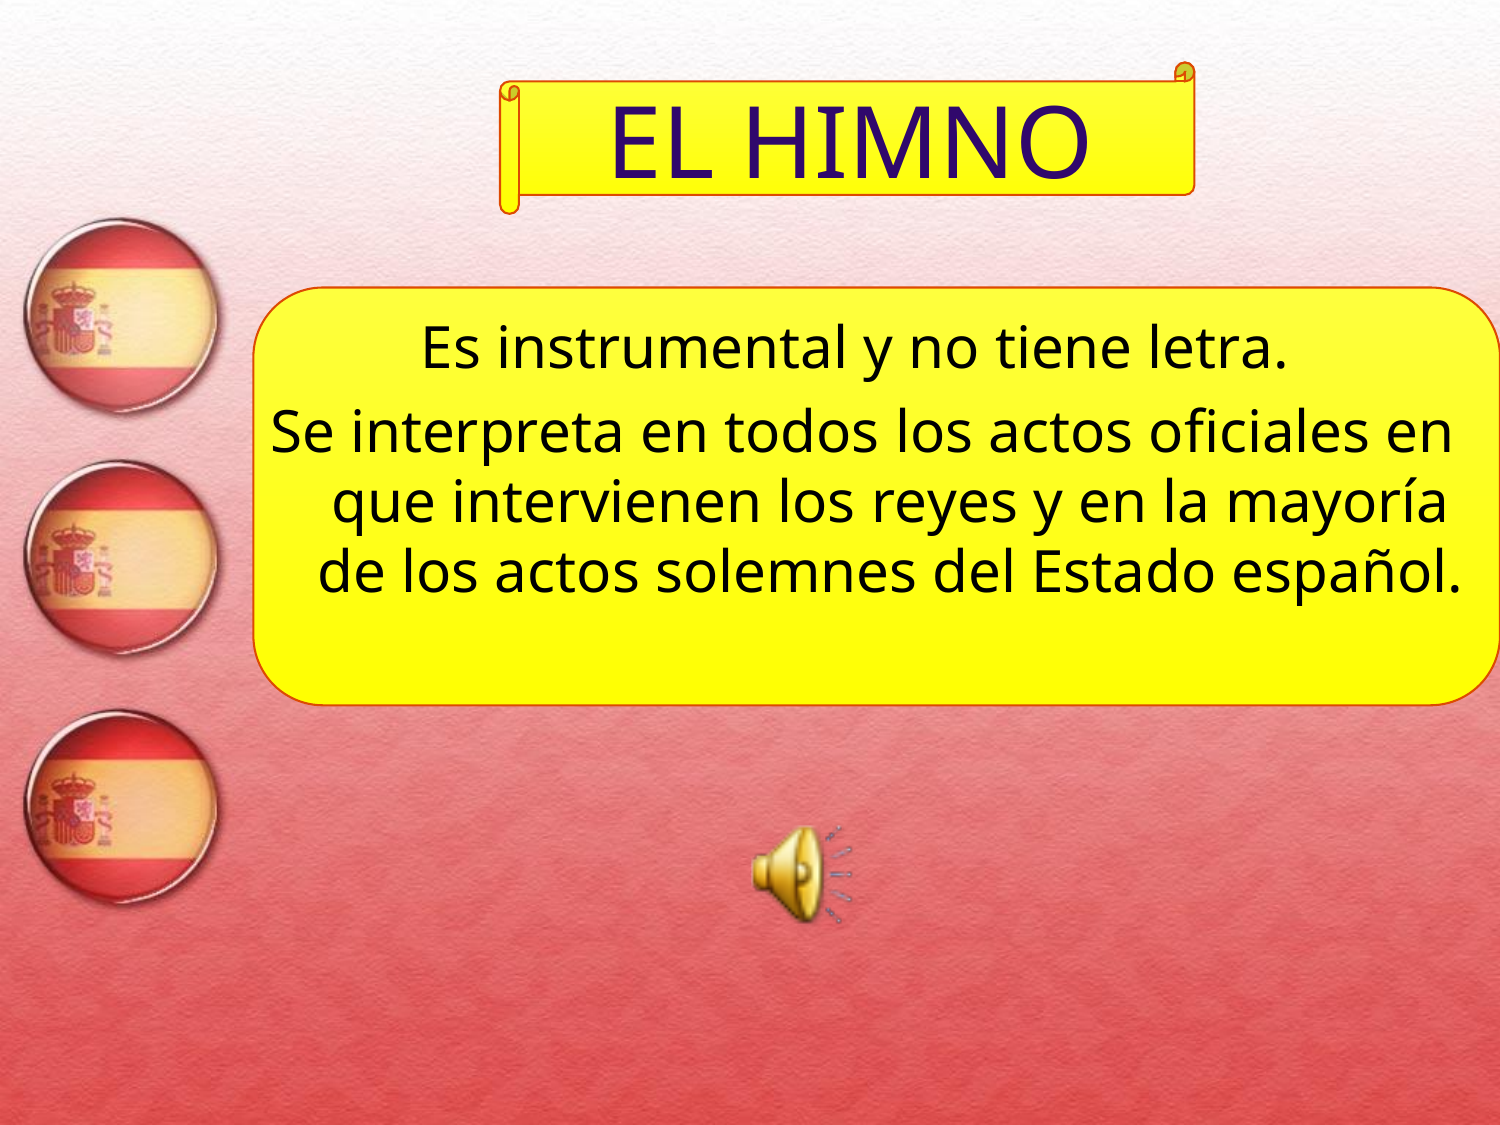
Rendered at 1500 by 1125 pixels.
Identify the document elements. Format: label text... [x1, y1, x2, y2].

title EL HIMNO [212, 45, 1488, 233]
picture [0, 0, 1500, 1125]
picture [750, 824, 863, 938]
list Es instrumental y no tiene letra. Se interpreta en todos los actos oficiales en que intervienen los reyes y en la mayoría de los actos solemnes del Estado español. [225, 302, 1500, 1045]
text_box [280, 287, 1473, 302]
